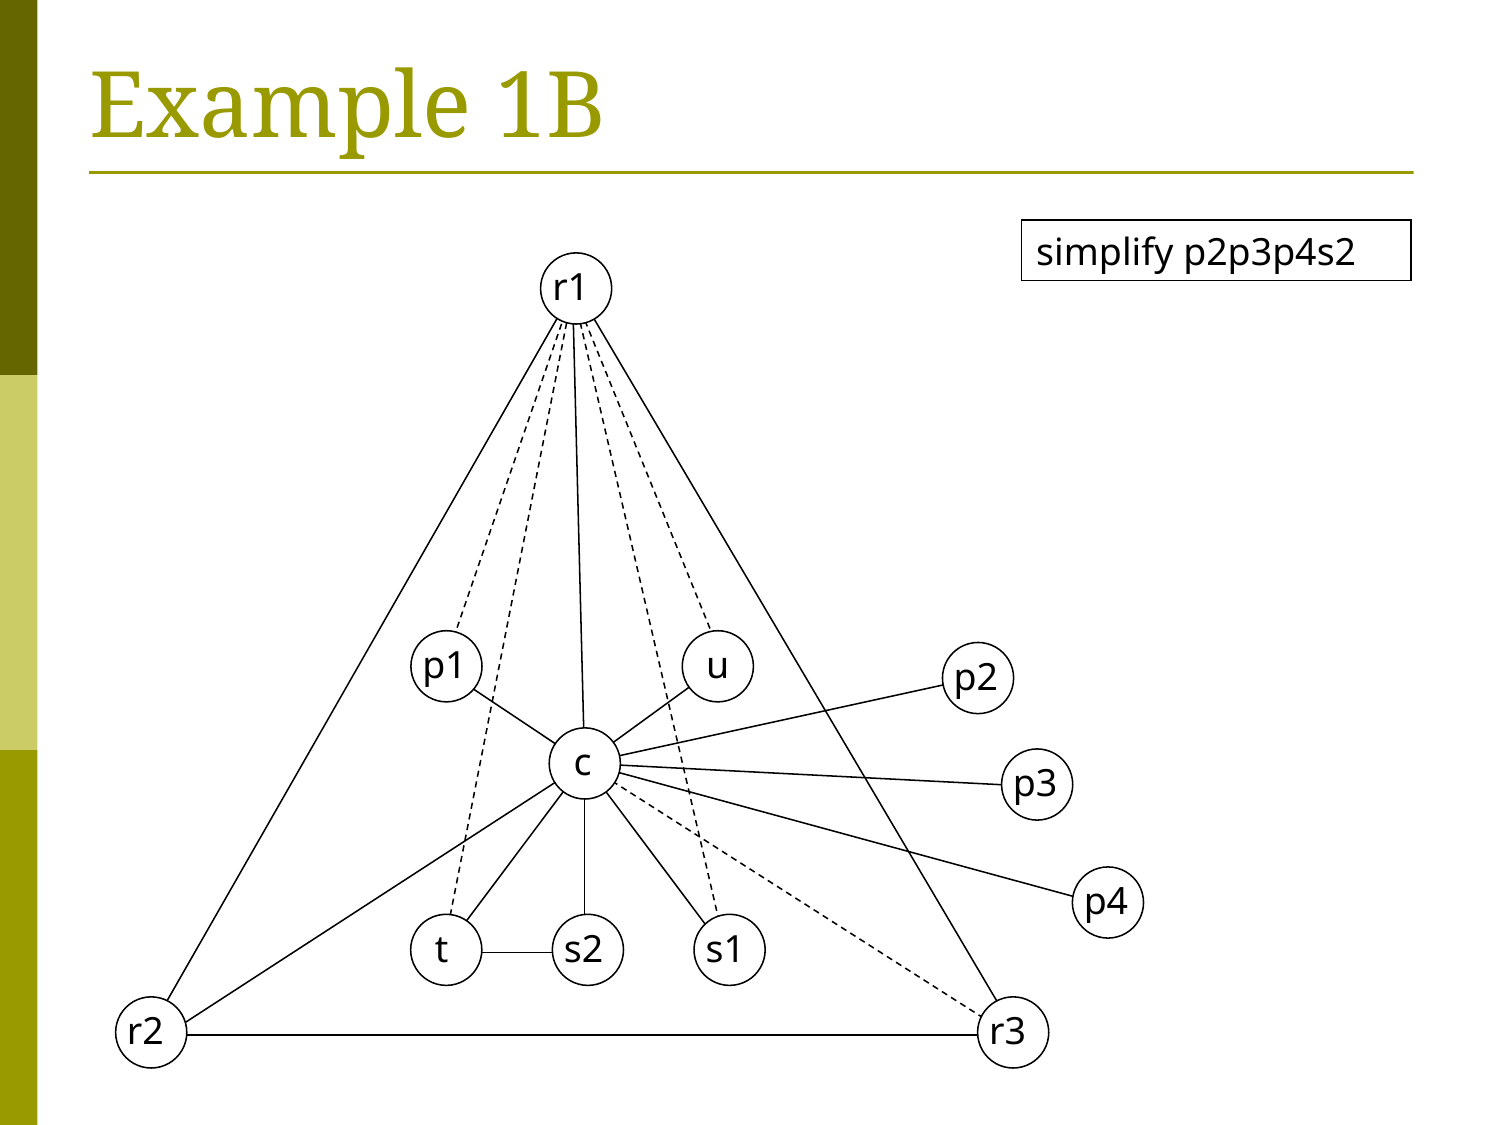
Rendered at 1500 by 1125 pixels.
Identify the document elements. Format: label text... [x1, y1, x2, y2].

text_box simplify p2p3p4s2 [1021, 219, 1412, 281]
text_box [566, 978, 610, 986]
text_box [553, 316, 599, 325]
text_box [745, 643, 754, 690]
text_box [1085, 930, 1131, 939]
text_box [682, 643, 691, 690]
text_box p1 [407, 633, 498, 694]
text_box s2 [549, 916, 635, 978]
text_box [707, 978, 752, 986]
text_box [956, 706, 1000, 714]
text_box [410, 925, 420, 974]
text_box [128, 1060, 174, 1069]
text_box [1014, 812, 1060, 821]
text_box r3 [974, 999, 1057, 1060]
text_box r1 [537, 255, 620, 316]
text_box [549, 740, 558, 787]
text_box u [691, 633, 745, 694]
text_box [695, 694, 741, 702]
text_box p4 [1068, 869, 1159, 930]
text_box c [558, 730, 607, 791]
text_box [990, 1060, 1036, 1069]
text_box s1 [690, 916, 777, 978]
text_box r2 [112, 999, 195, 1060]
text_box [424, 919, 482, 986]
text_box p2 [938, 645, 1029, 706]
text_box t [420, 916, 464, 978]
text_box [424, 694, 469, 702]
title Example 1B [75, 45, 1426, 173]
text_box [562, 735, 621, 800]
text_box p3 [998, 751, 1088, 812]
